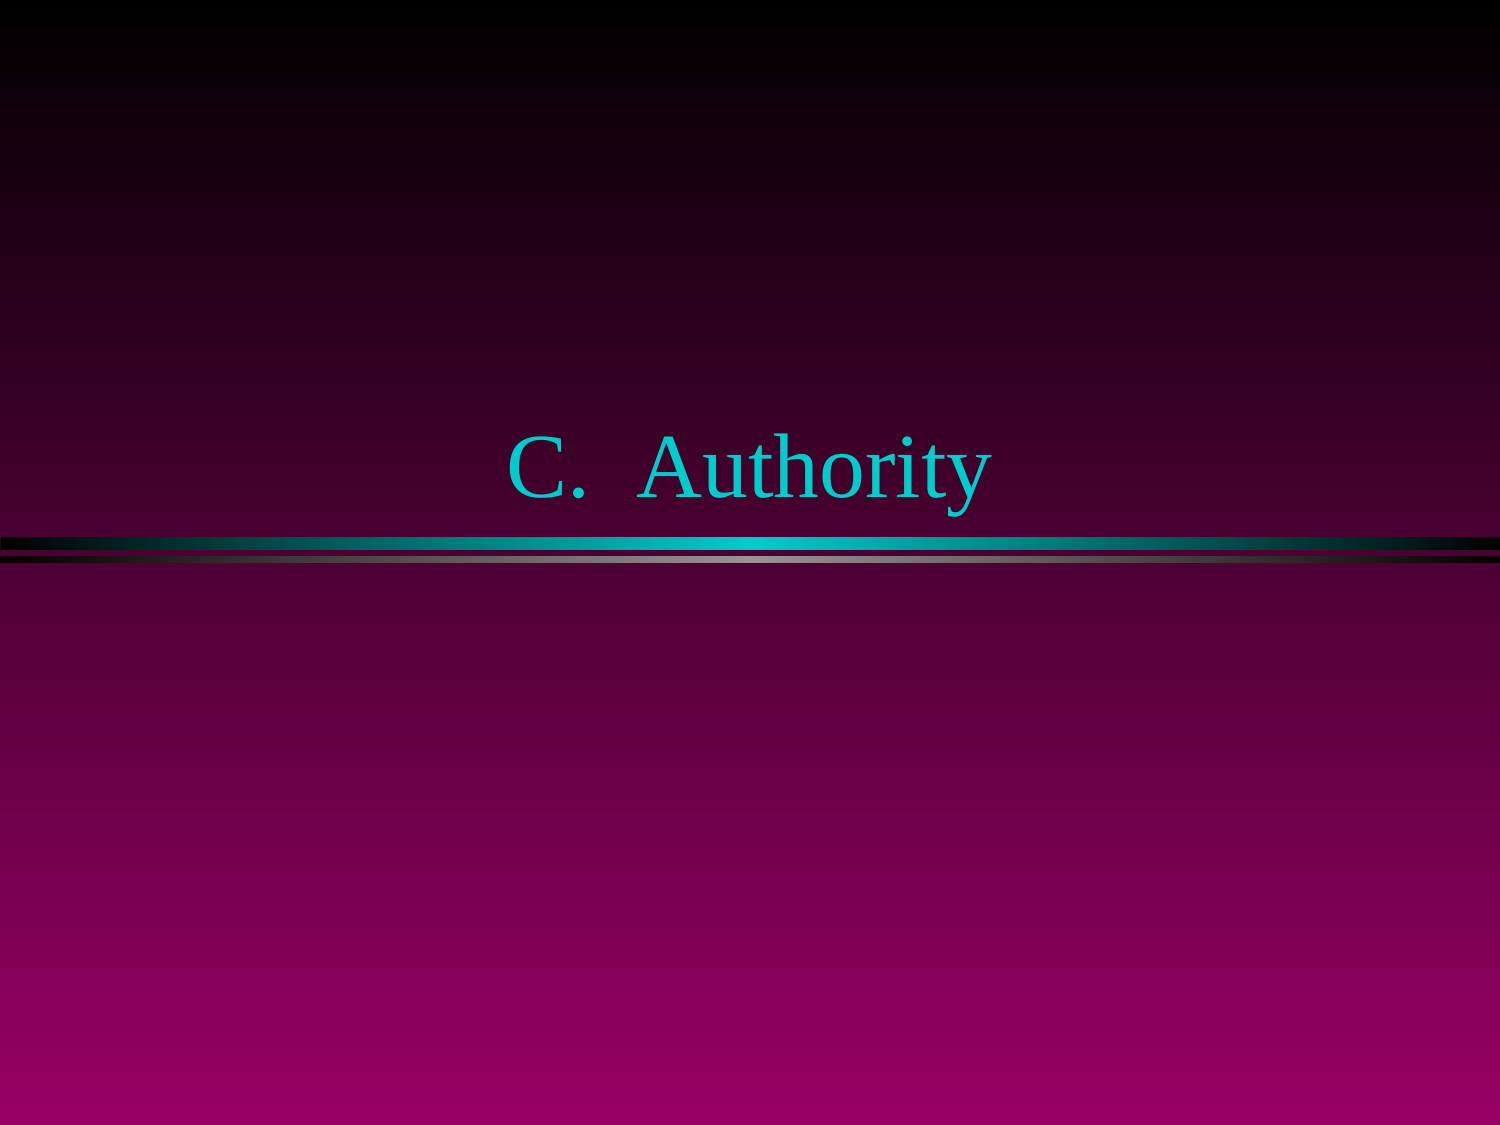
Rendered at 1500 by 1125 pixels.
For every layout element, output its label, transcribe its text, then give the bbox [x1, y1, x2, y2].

title C. Authority [112, 337, 1388, 525]
